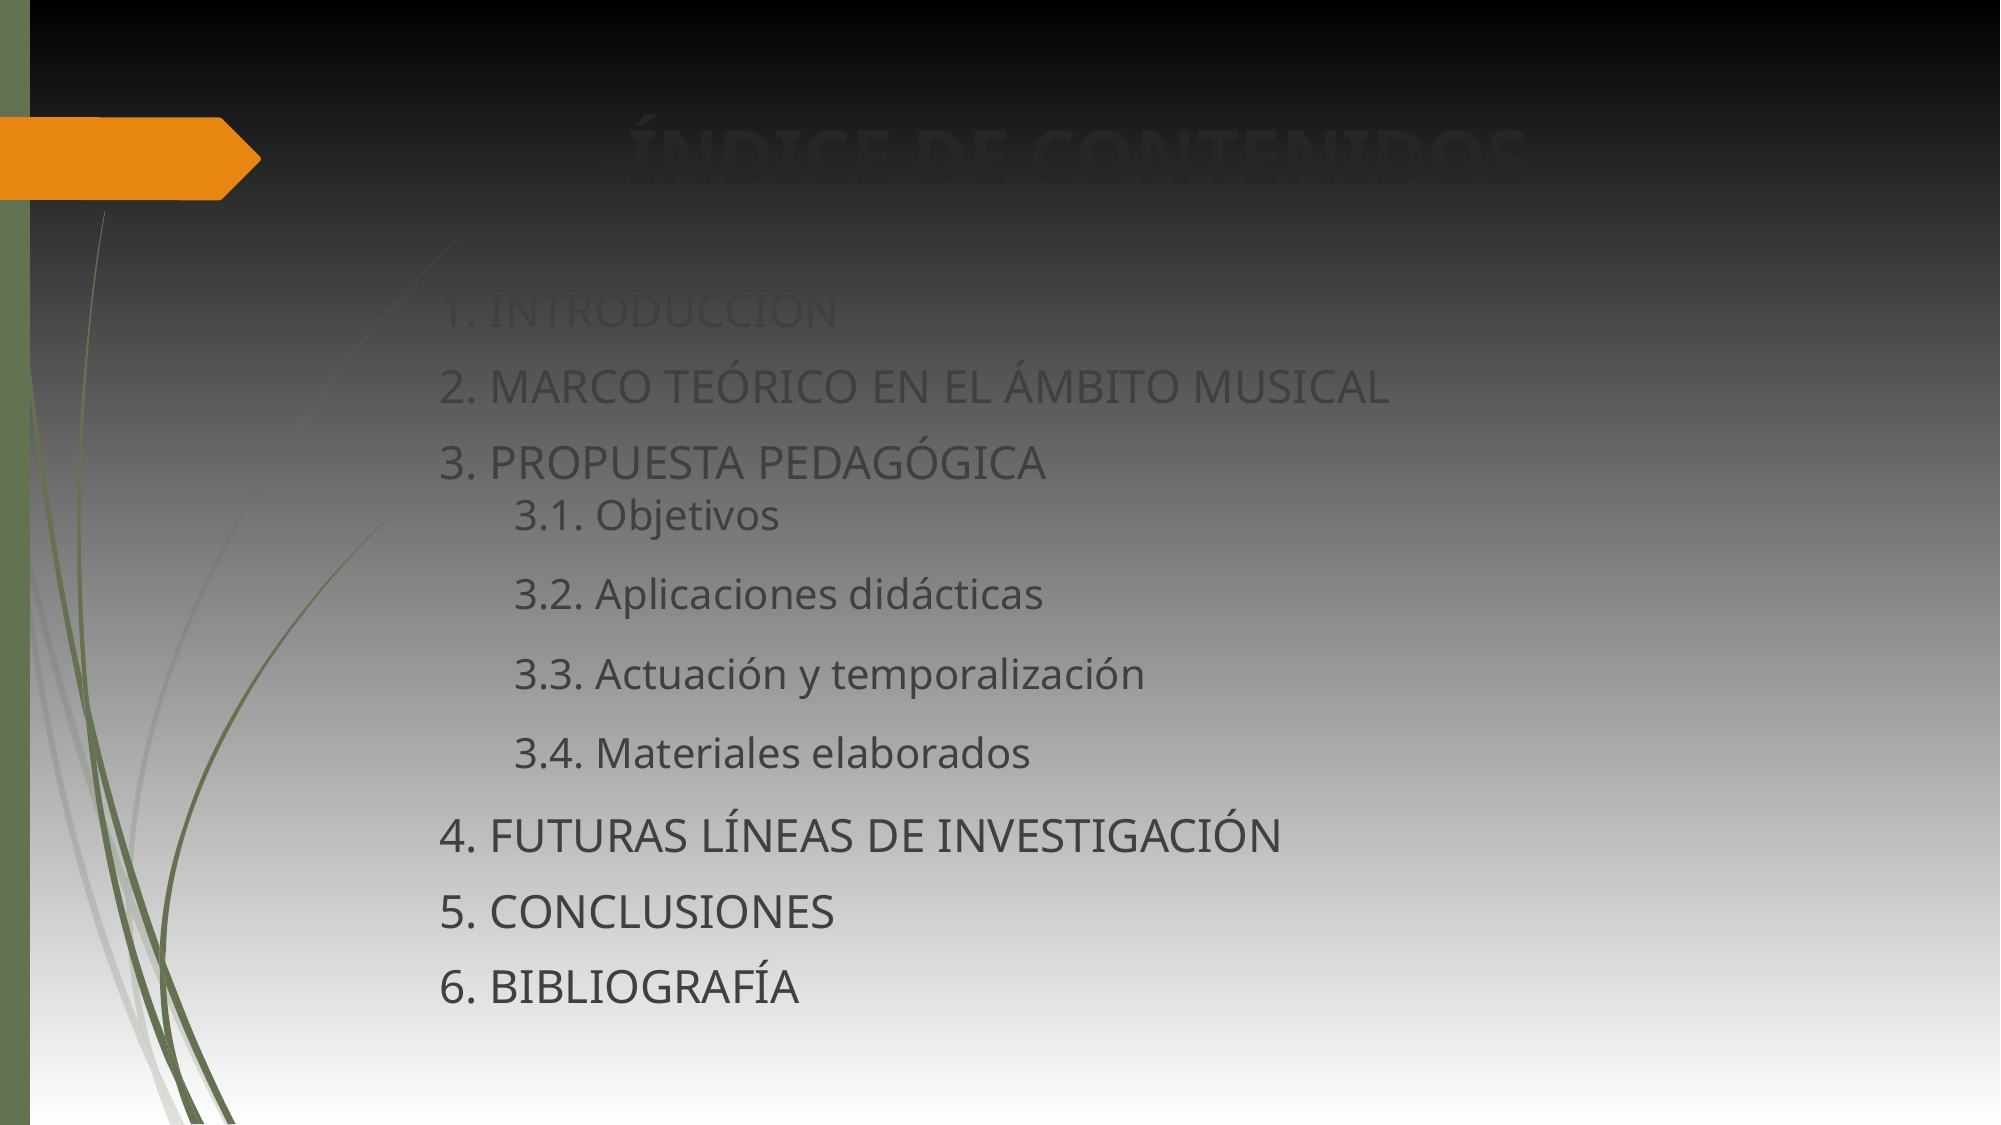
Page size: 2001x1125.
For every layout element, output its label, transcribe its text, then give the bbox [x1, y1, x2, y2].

title -ÍNDICE DE CONTENIDOS [246, 102, 1888, 313]
list 1. INTRODUCCIÓN 2. MARCO TEÓRICO EN EL ÁMBITO MUSICAL 3. PROPUESTA PEDAGÓGICA 3.1. Objetivos 3.2. Aplicaciones didácticas 3.3. Actuación y temporalización 3.4. Materiales elaborados 4. FUTURAS LÍNEAS DE INVESTIGACIÓN 5. CONCLUSIONES 6. BIBLIOGRAFÍA [424, 274, 1888, 1050]
